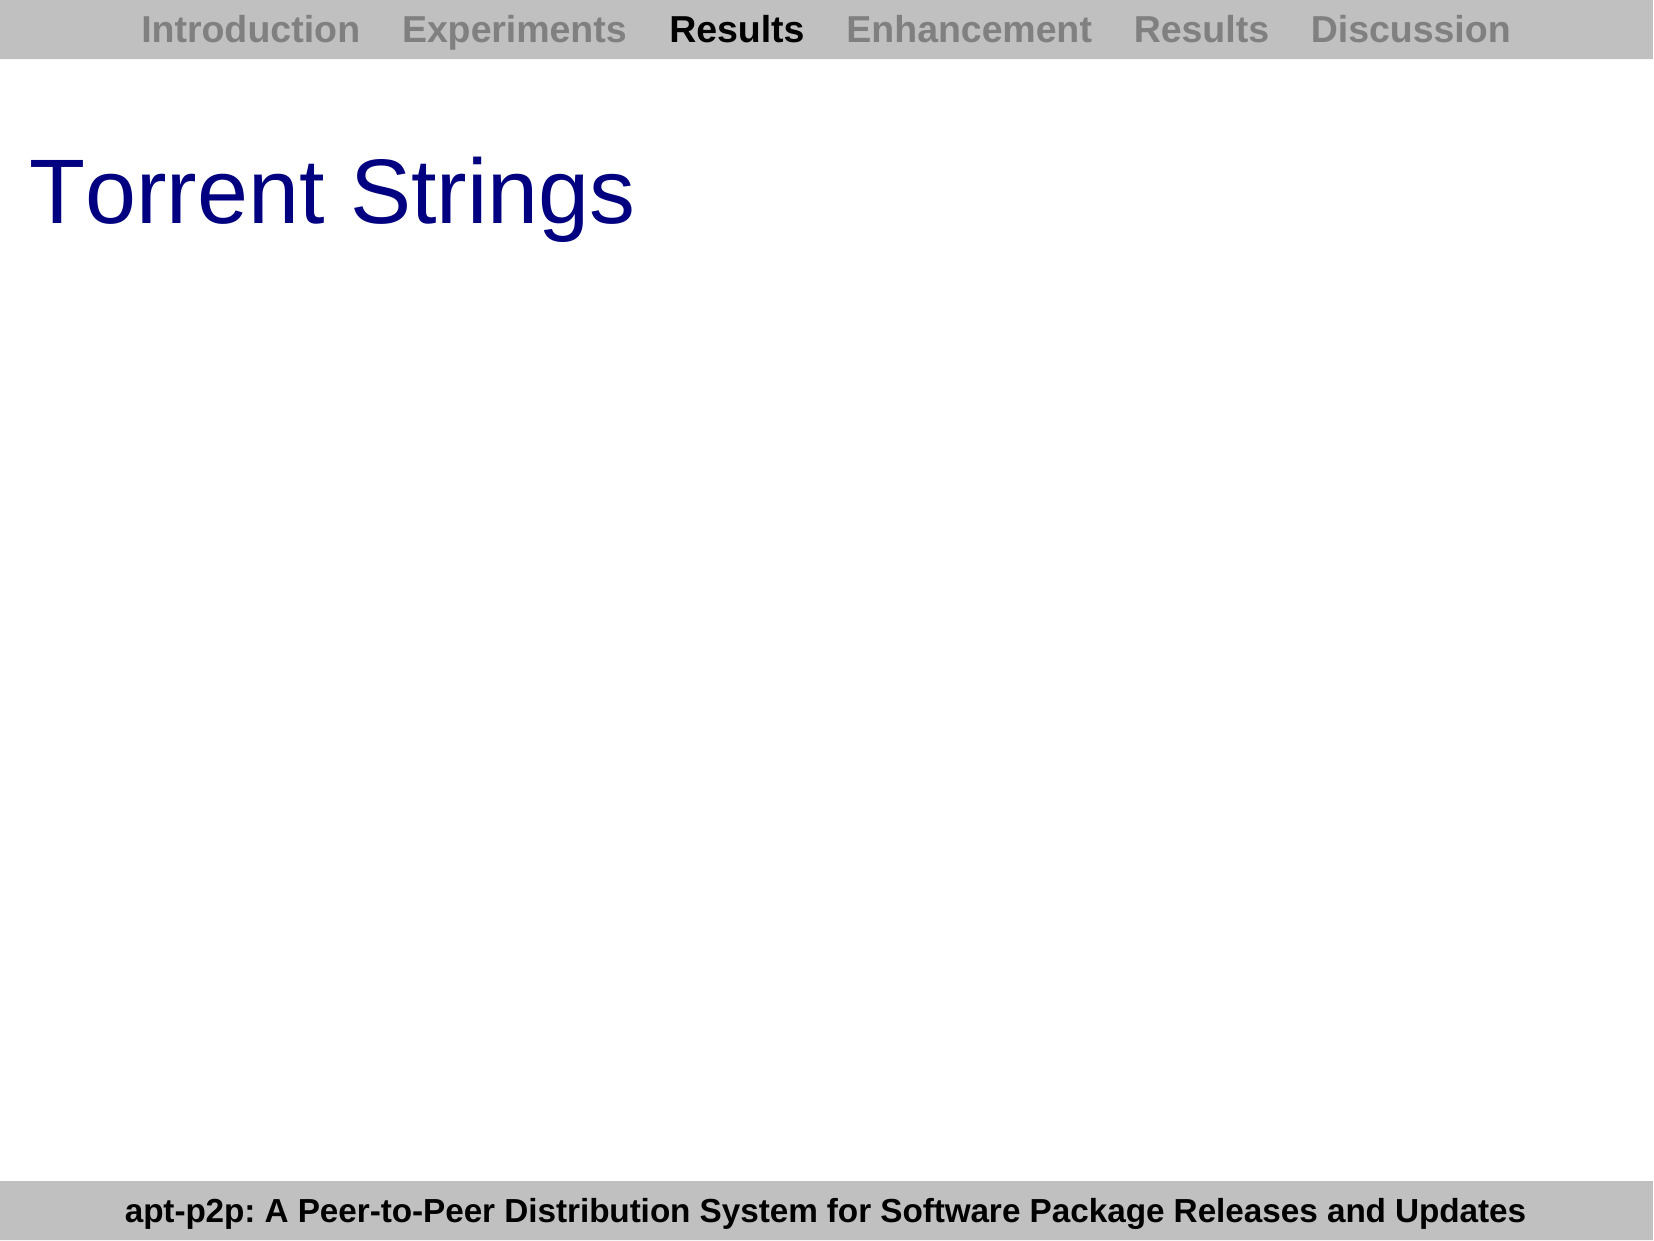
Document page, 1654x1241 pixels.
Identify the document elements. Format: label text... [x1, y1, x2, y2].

title Torrent Strings [29, 88, 1442, 296]
